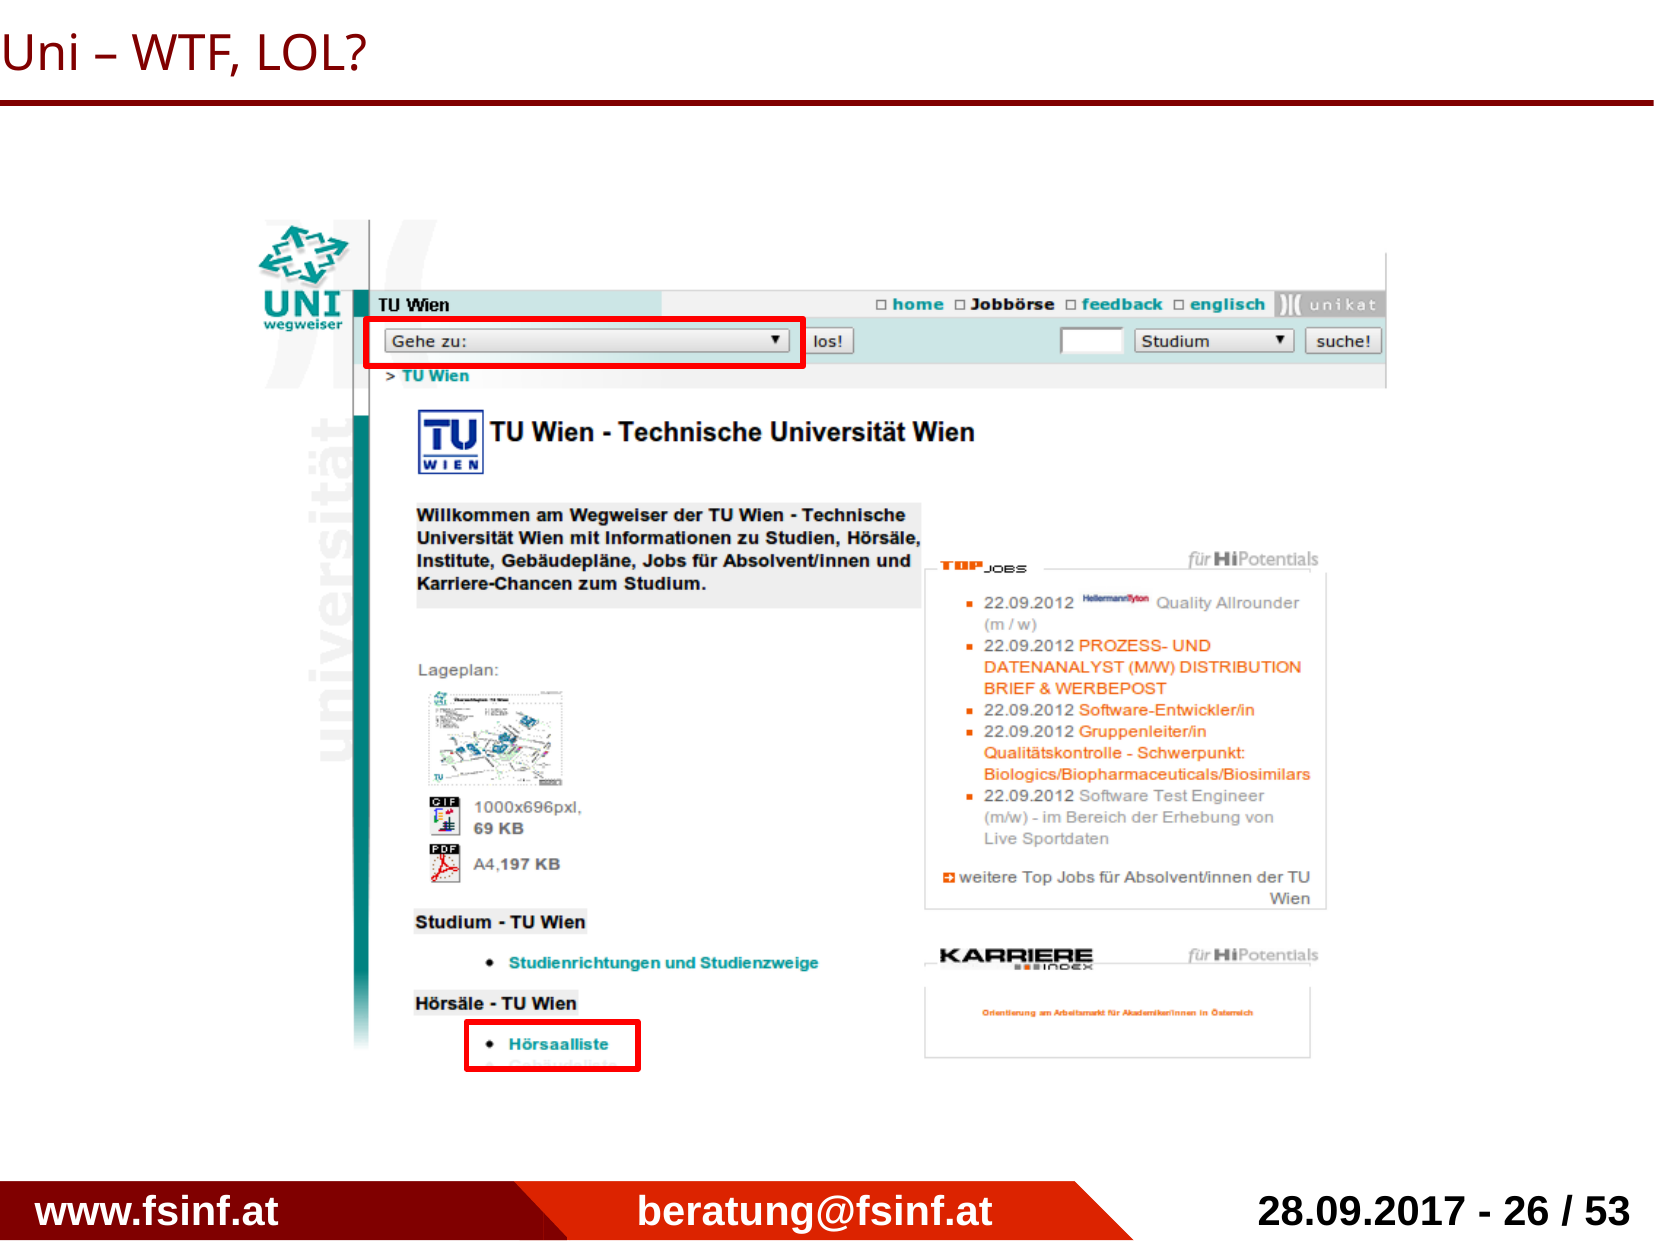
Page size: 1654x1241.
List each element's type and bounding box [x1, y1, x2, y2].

picture [252, 200, 1400, 1070]
picture [469, 1025, 635, 1066]
